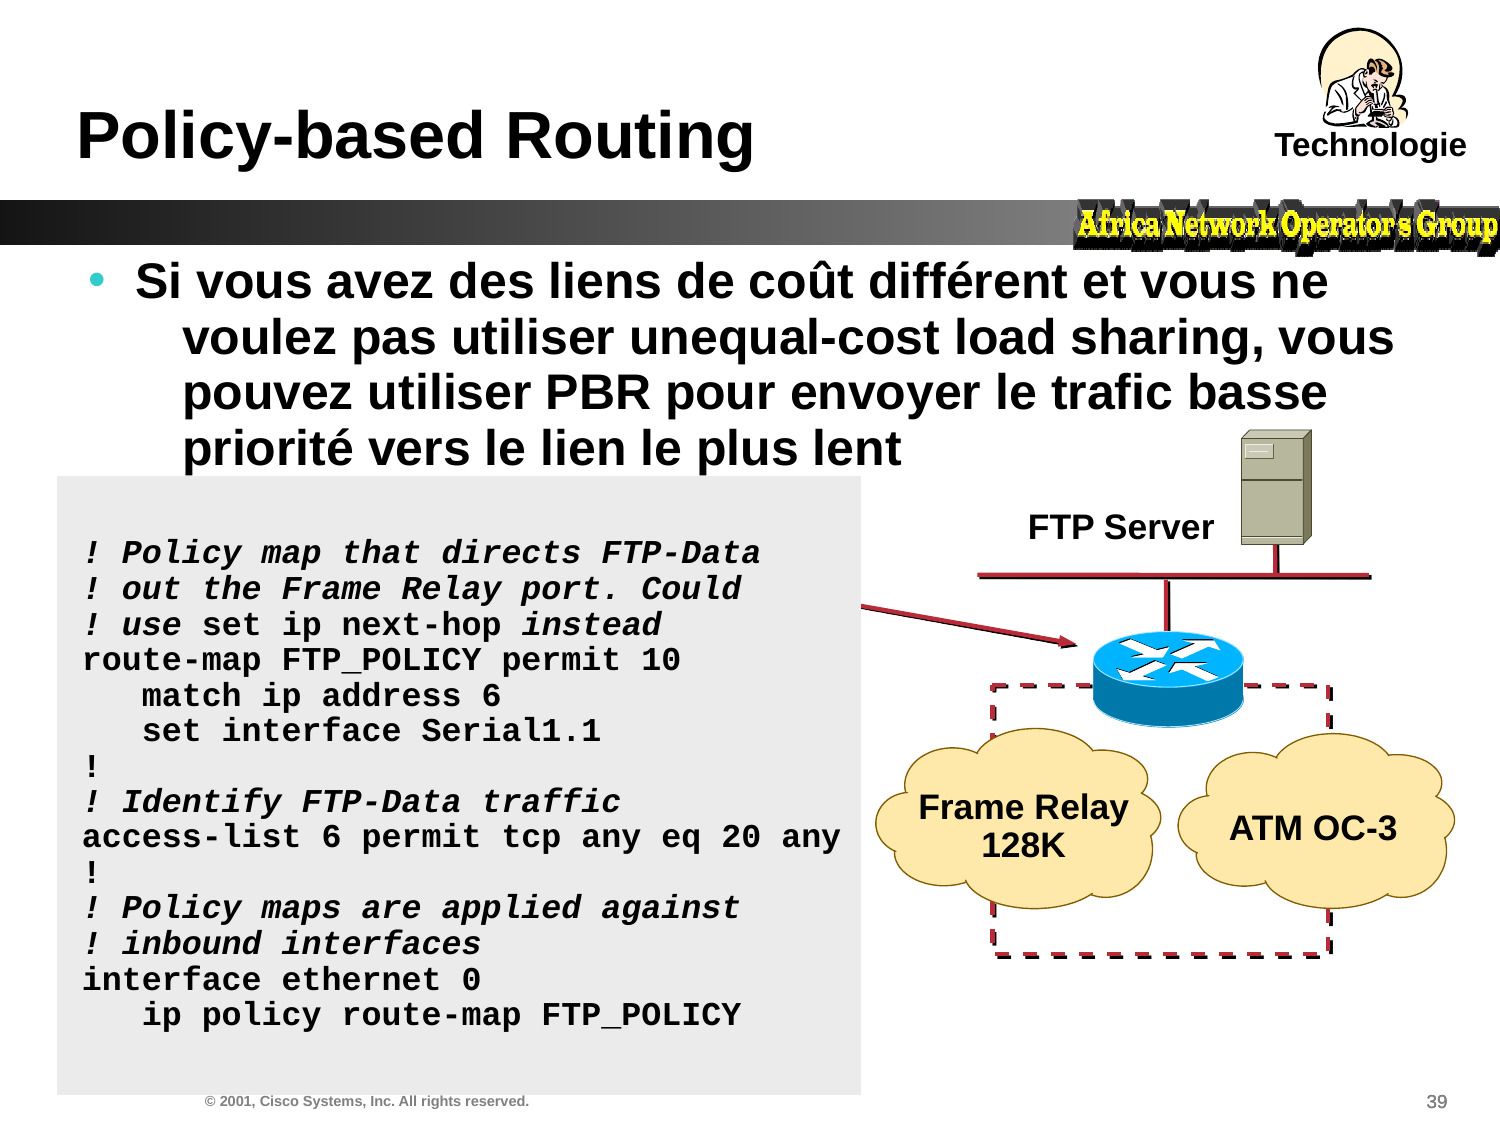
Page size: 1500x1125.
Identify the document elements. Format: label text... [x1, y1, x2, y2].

picture [874, 701, 1244, 911]
picture [1170, 663, 1215, 680]
text_box FTP Server [1015, 503, 1227, 553]
text_box ! Policy map that directs FTP-Data ! out the Frame Relay port. Could ! use set ip next-hop instead route-map FTP_POLICY permit 10 match ip address 6 set interface Serial1.1 ! ! Identify FTP-Data traffic access-list 6 permit tcp any eq 20 any ! ! Policy maps are applied against ! inbound interfaces interface ethernet 0 ip policy route-map FTP_POLICY [69, 494, 858, 1071]
picture [1173, 640, 1218, 657]
picture [1119, 662, 1164, 682]
text_box [57, 476, 861, 1095]
picture [1171, 631, 1244, 664]
text_box ATM OC-3 [1215, 798, 1411, 852]
picture [1176, 732, 1457, 910]
picture [1240, 429, 1313, 545]
title Policy-based Routing [62, 41, 1313, 180]
picture [1122, 640, 1168, 657]
text_box Technologie [1262, 118, 1482, 170]
picture [1317, 26, 1409, 118]
text_box Frame Relay 128K [906, 777, 1142, 870]
picture [1093, 631, 1166, 657]
list Si vous avez des liens de coût différent et vous ne voulez pas utiliser unequal-cost load sharing, vous pouvez utiliser PBR pour envoyer le trafic basse priorité vers le lien le plus lent [0, 222, 1318, 503]
